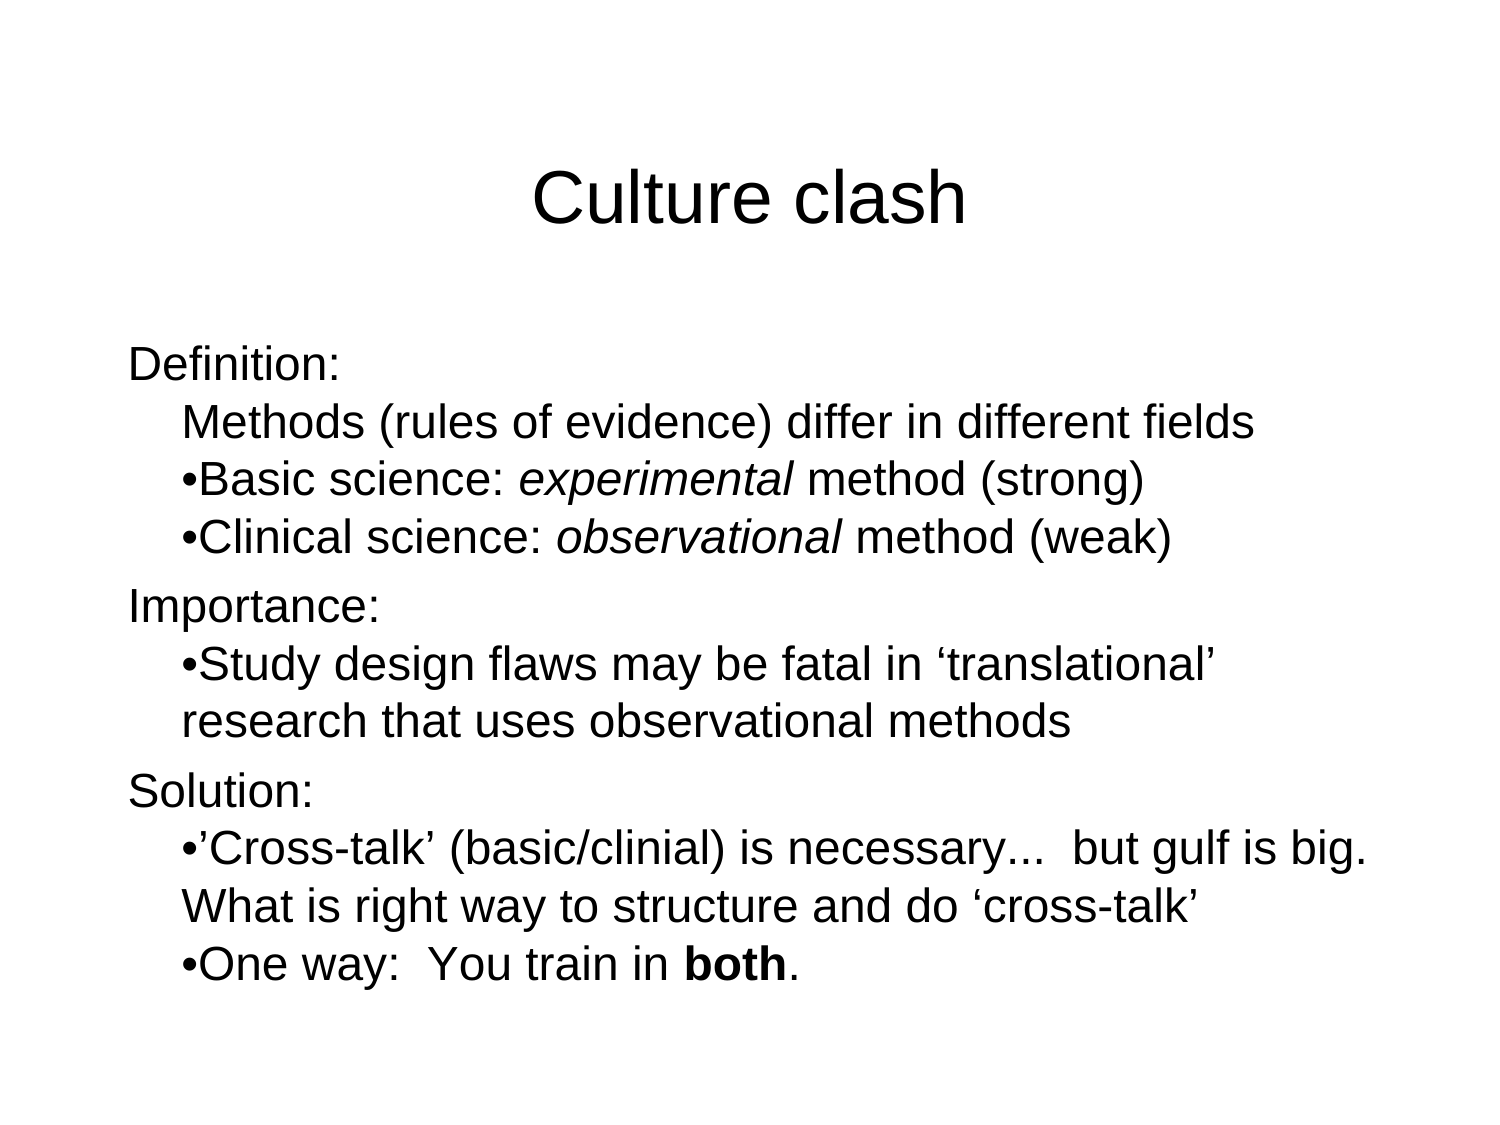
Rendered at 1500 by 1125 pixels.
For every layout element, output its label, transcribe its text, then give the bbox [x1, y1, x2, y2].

title Culture clash [112, 99, 1388, 288]
list Definition: Methods (rules of evidence) differ in different fields •Basic science: experimental method (strong) •Clinical science: observational method (weak) Importance: •Study design flaws may be fatal in ‘translational’ research that uses observational methods Solution: •’Cross-talk’ (basic/clinial) is necessary... but gulf is big. What is right way to structure and do ‘cross-talk’ •One way: You train in both. [112, 324, 1466, 1000]
